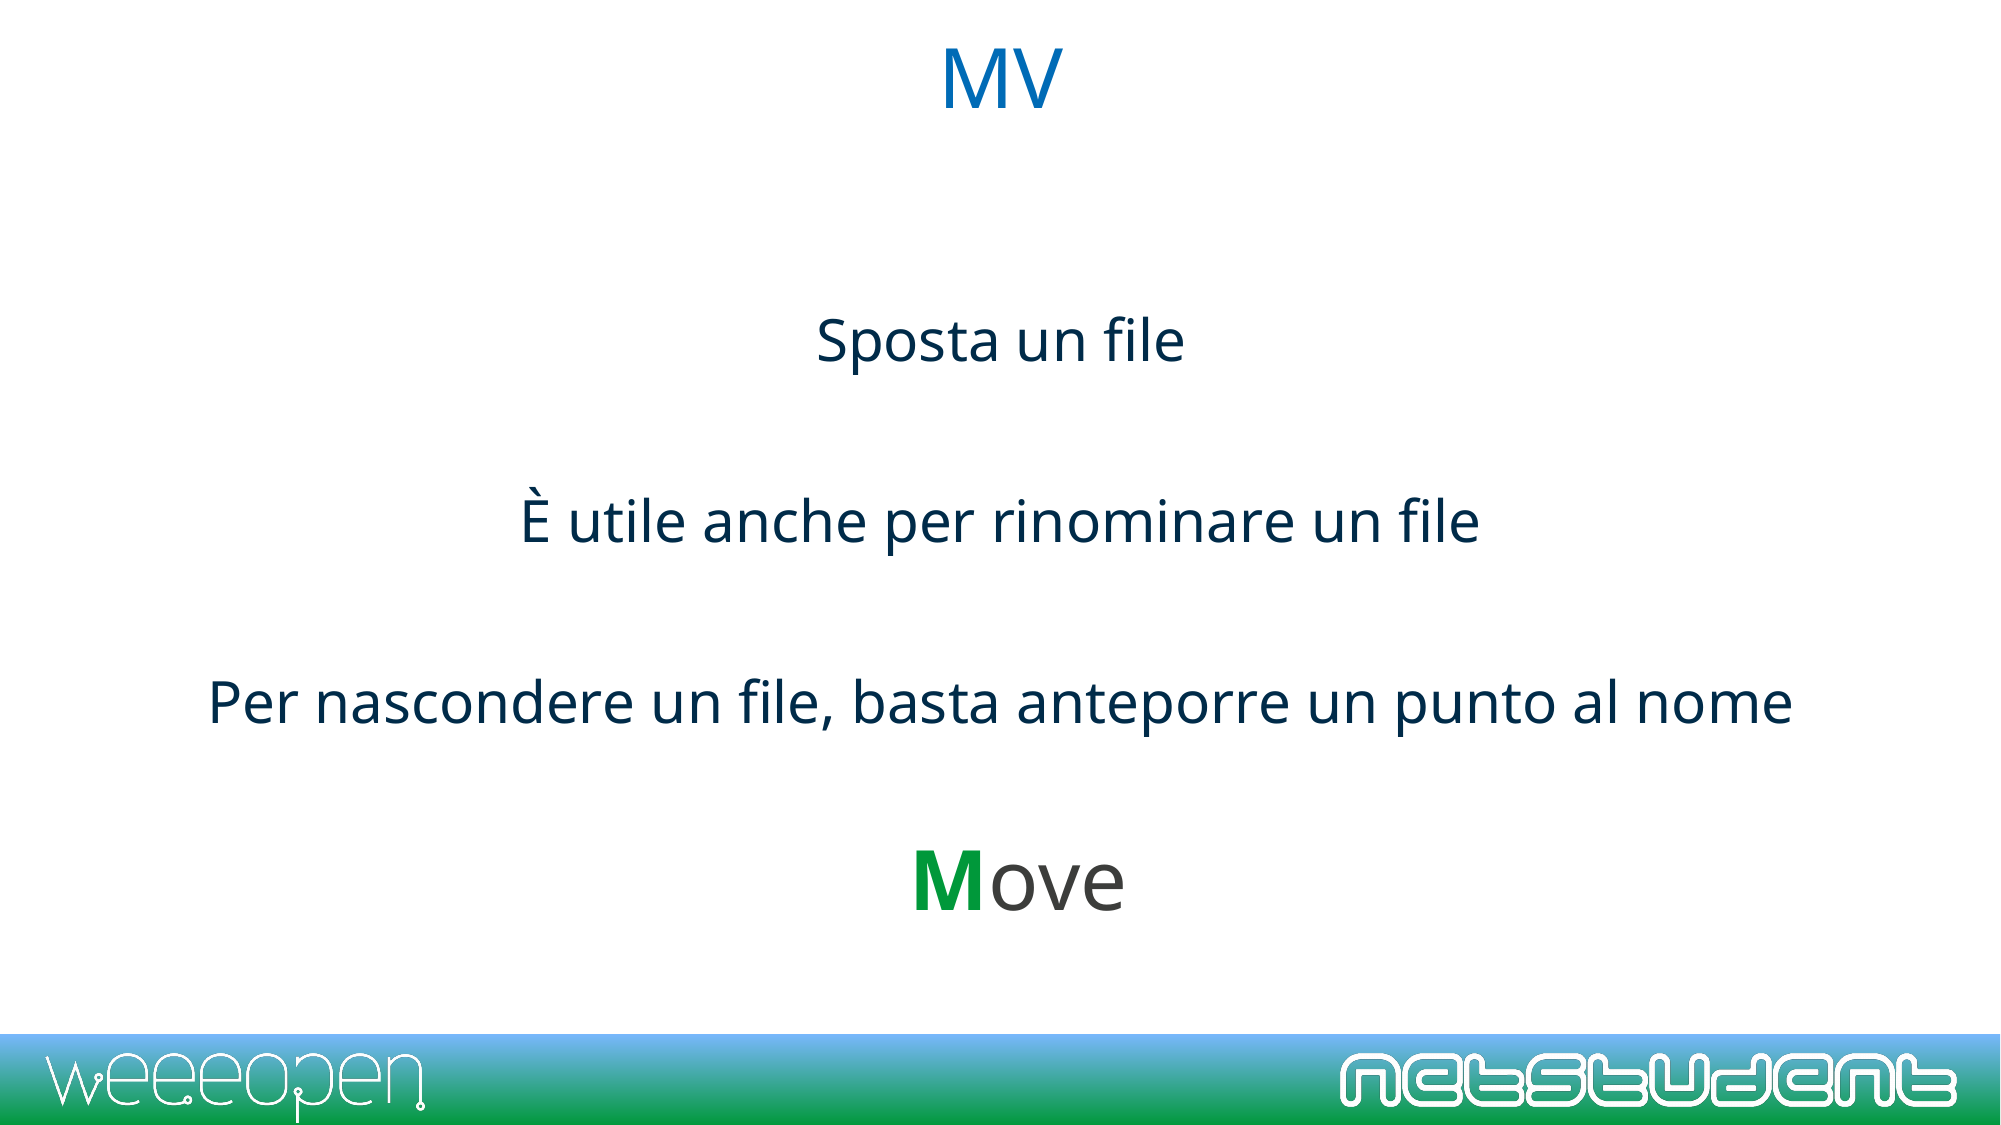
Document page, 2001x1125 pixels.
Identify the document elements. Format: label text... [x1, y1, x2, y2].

list Sposta un file È utile anche per rinominare un file Per nascondere un file, basta anteporre un punto al nome [43, 295, 1959, 1010]
title MV [43, 29, 1959, 247]
text_box Move [902, 819, 1098, 933]
